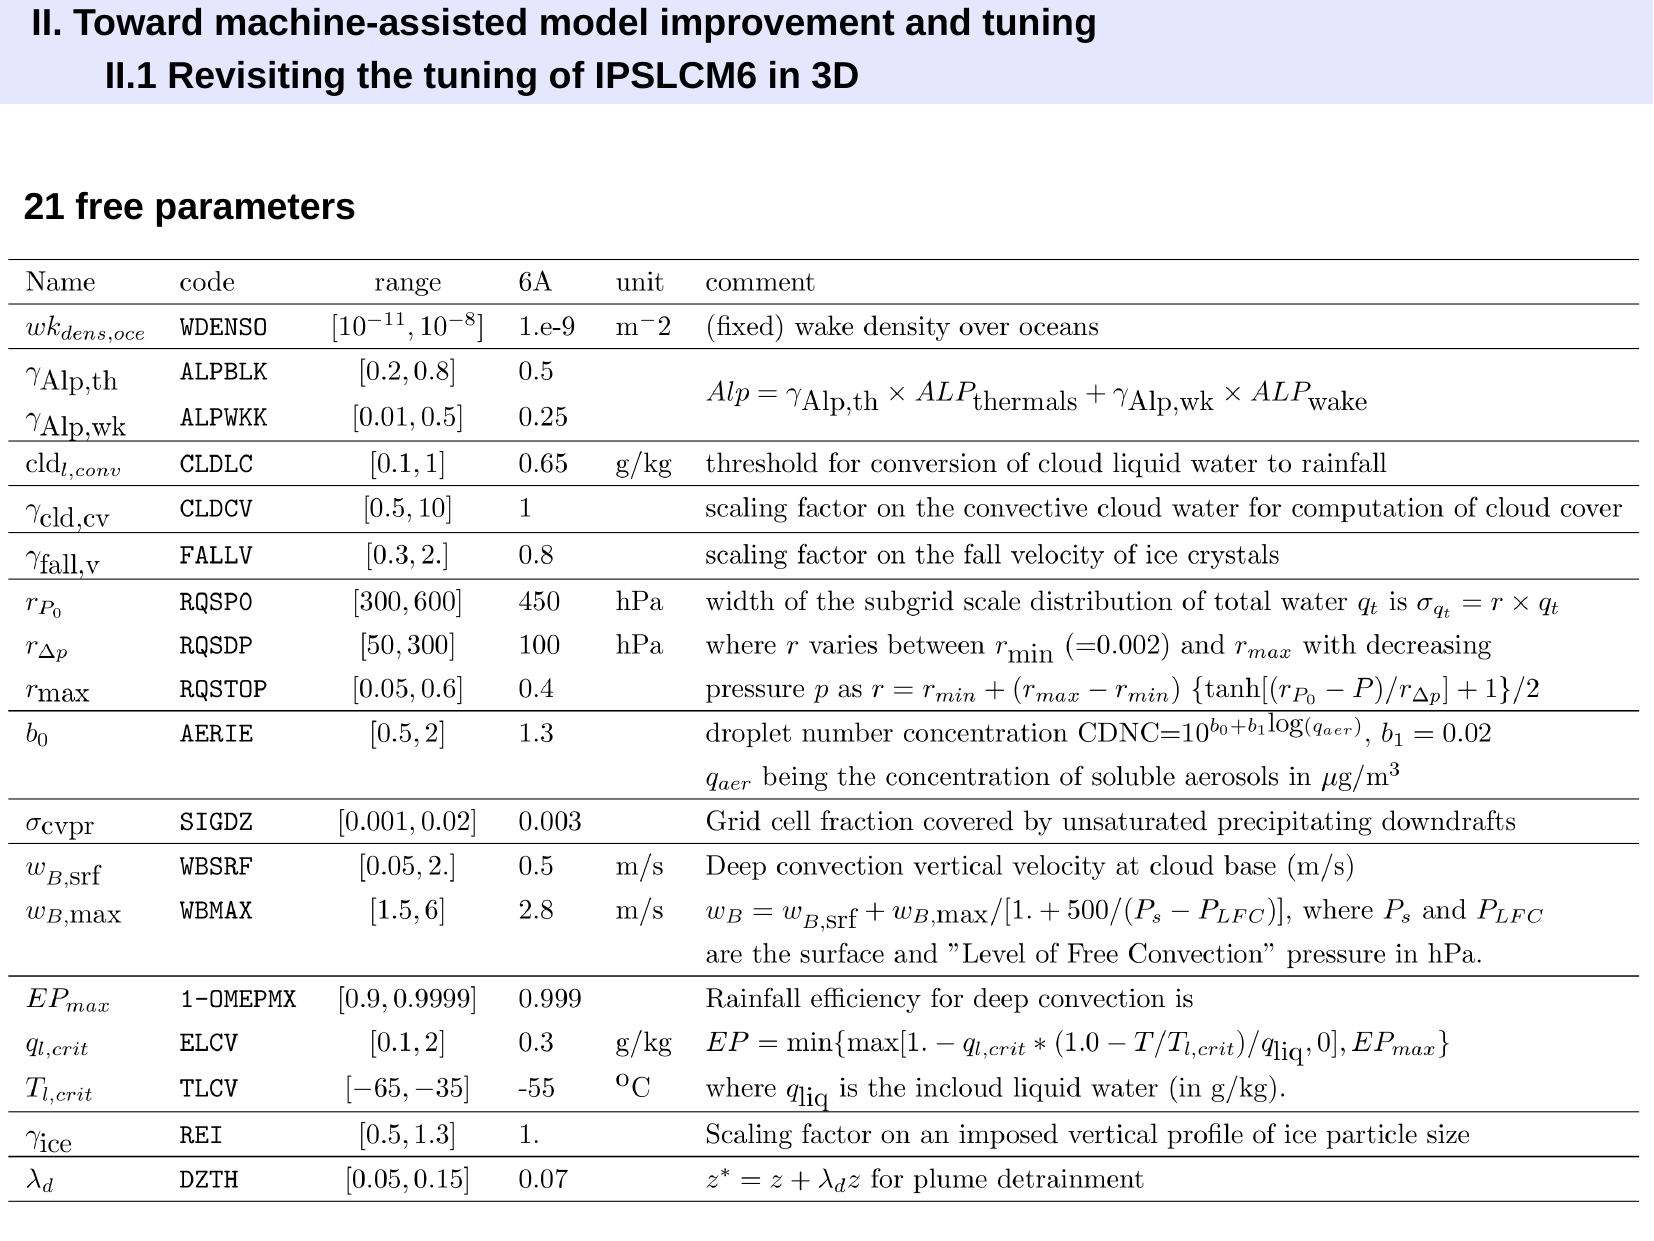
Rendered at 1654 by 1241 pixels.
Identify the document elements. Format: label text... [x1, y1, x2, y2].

text_box II. Toward machine-assisted model improvement and tuning [0, 0, 1653, 47]
text_box II.1 Revisiting the tuning of IPSLCM6 in 3D [0, 47, 1653, 104]
text_box 21 free parameters [8, 178, 371, 236]
picture [0, 254, 1653, 1210]
